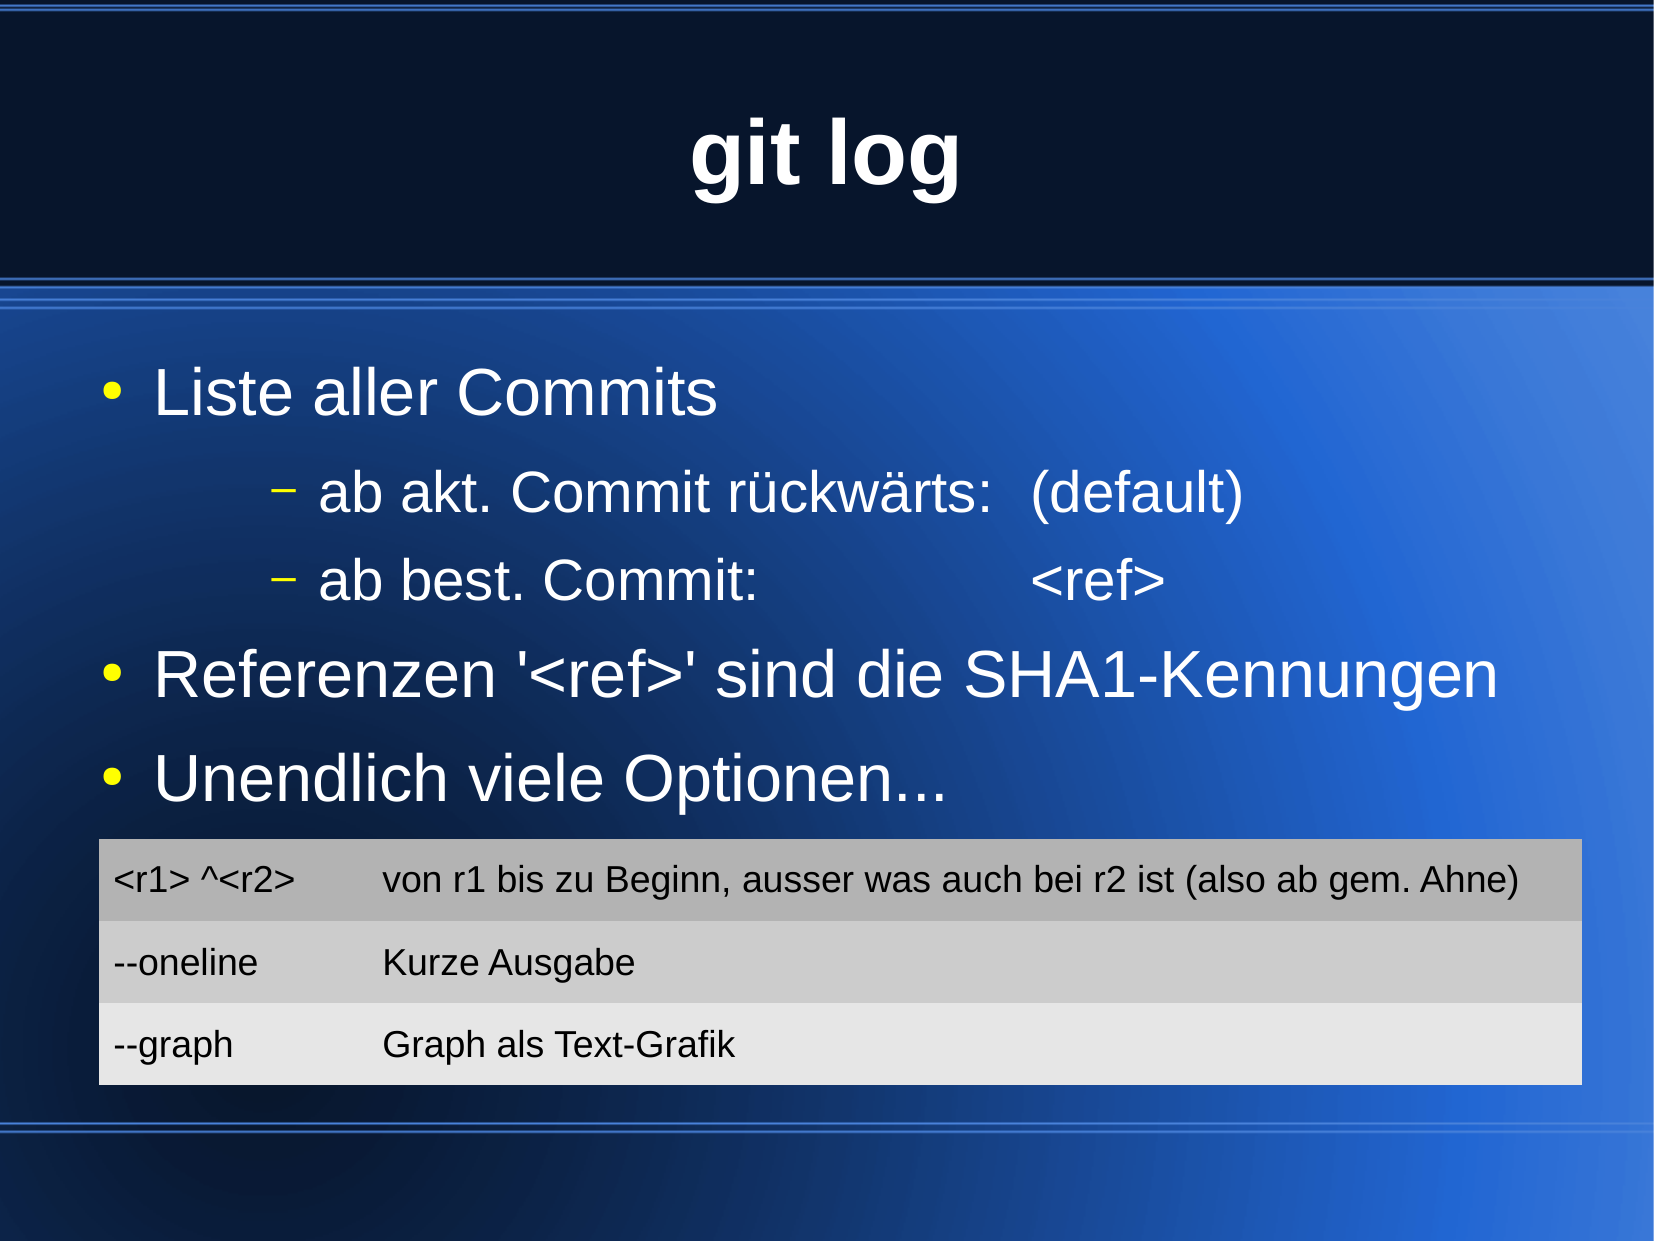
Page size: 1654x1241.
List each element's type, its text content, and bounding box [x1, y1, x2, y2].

table_cell Kurze Ausgabe [368, 921, 1582, 1003]
picture [0, 0, 1654, 1241]
table_header <r1> ^<r2> [99, 839, 368, 921]
title git log [82, 49, 1571, 257]
table_header von r1 bis zu Beginn, ausser was auch bei r2 ist (also ab gem. Ahne) [368, 839, 1582, 921]
table_cell --graph [99, 1003, 368, 1085]
table_cell --oneline [99, 921, 368, 1003]
list Liste aller Commits ab akt. Commit rückwärts: (default) ab best. Commit: <ref> Referenzen '<ref>' sind die SHA1-Kennungen Unendlich viele Optionen... [82, 355, 1571, 816]
table_cell Graph als Text-Grafik [368, 1003, 1582, 1085]
